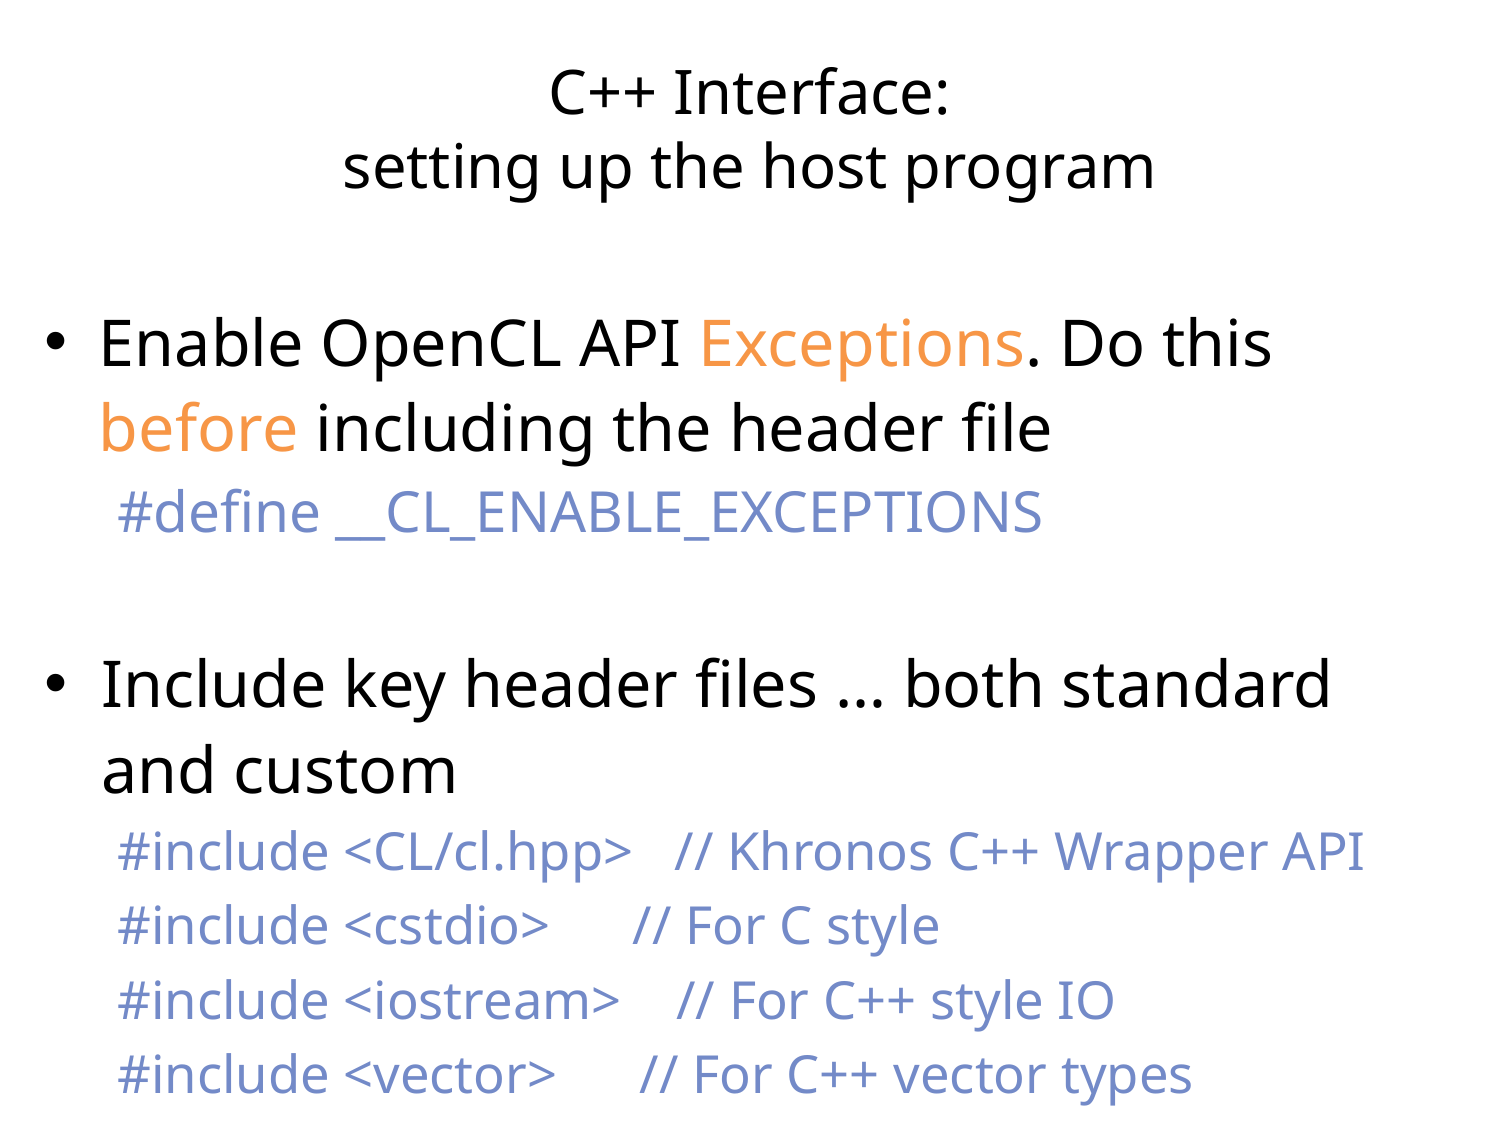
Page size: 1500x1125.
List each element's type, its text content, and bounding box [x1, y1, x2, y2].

list Enable OpenCL API Exceptions. Do this before including the header file #define __CL_ENABLE_EXCEPTIONS Include key header files … both standard and custom #include <CL/cl.hpp> // Khronos C++ Wrapper API #include <cstdio> // For C style #include <iostream> // For C++ style IO #include <vector> // For C++ vector types [29, 286, 1471, 1118]
title C++ Interface: setting up the host program [17, 45, 1483, 209]
